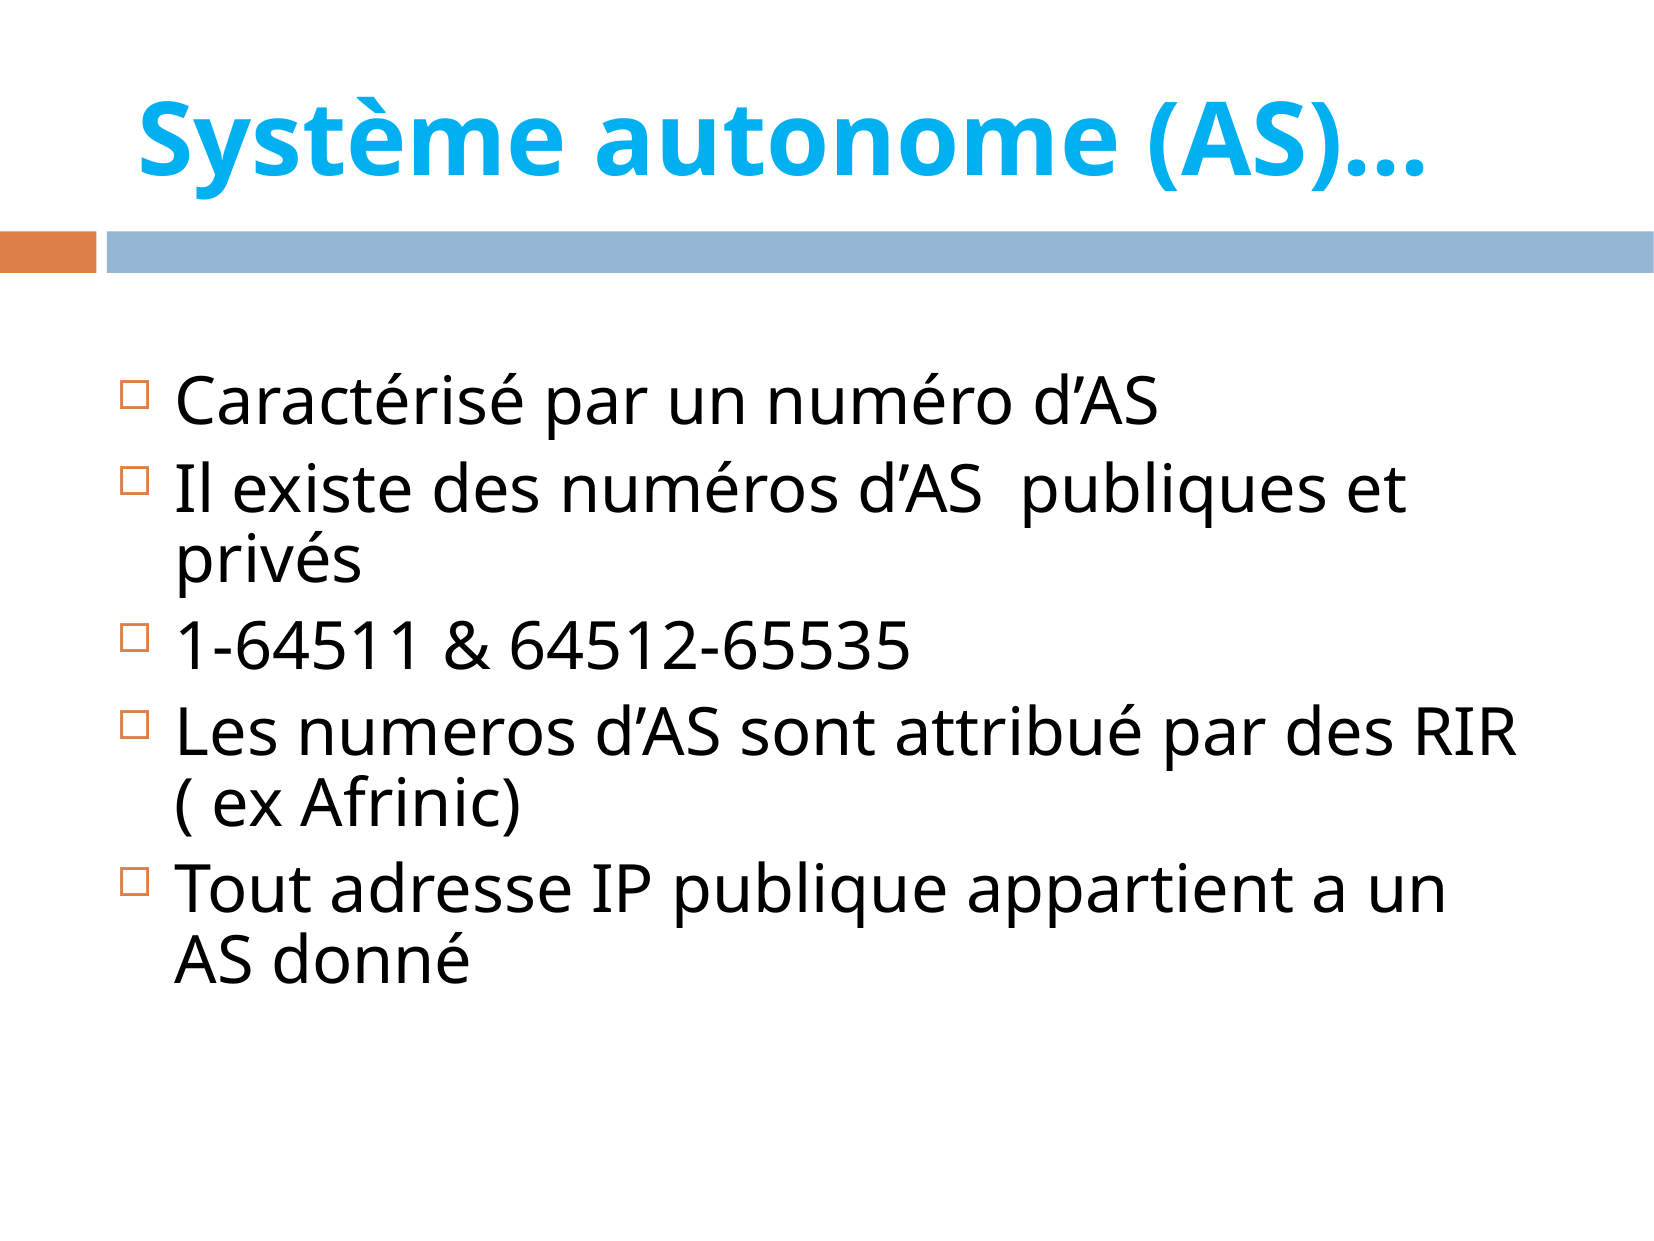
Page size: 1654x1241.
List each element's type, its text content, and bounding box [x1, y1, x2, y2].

title Système autonome (AS)... [123, 41, 1530, 249]
list Caractérisé par un numéro d’AS Il existe des numéros d’AS publiques et privés 1-64511 & 64512-65535 Les numeros d’AS sont attribué par des RIR ( ex Afrinic) Tout adresse IP publique appartient a un AS donné [101, 295, 1535, 1068]
